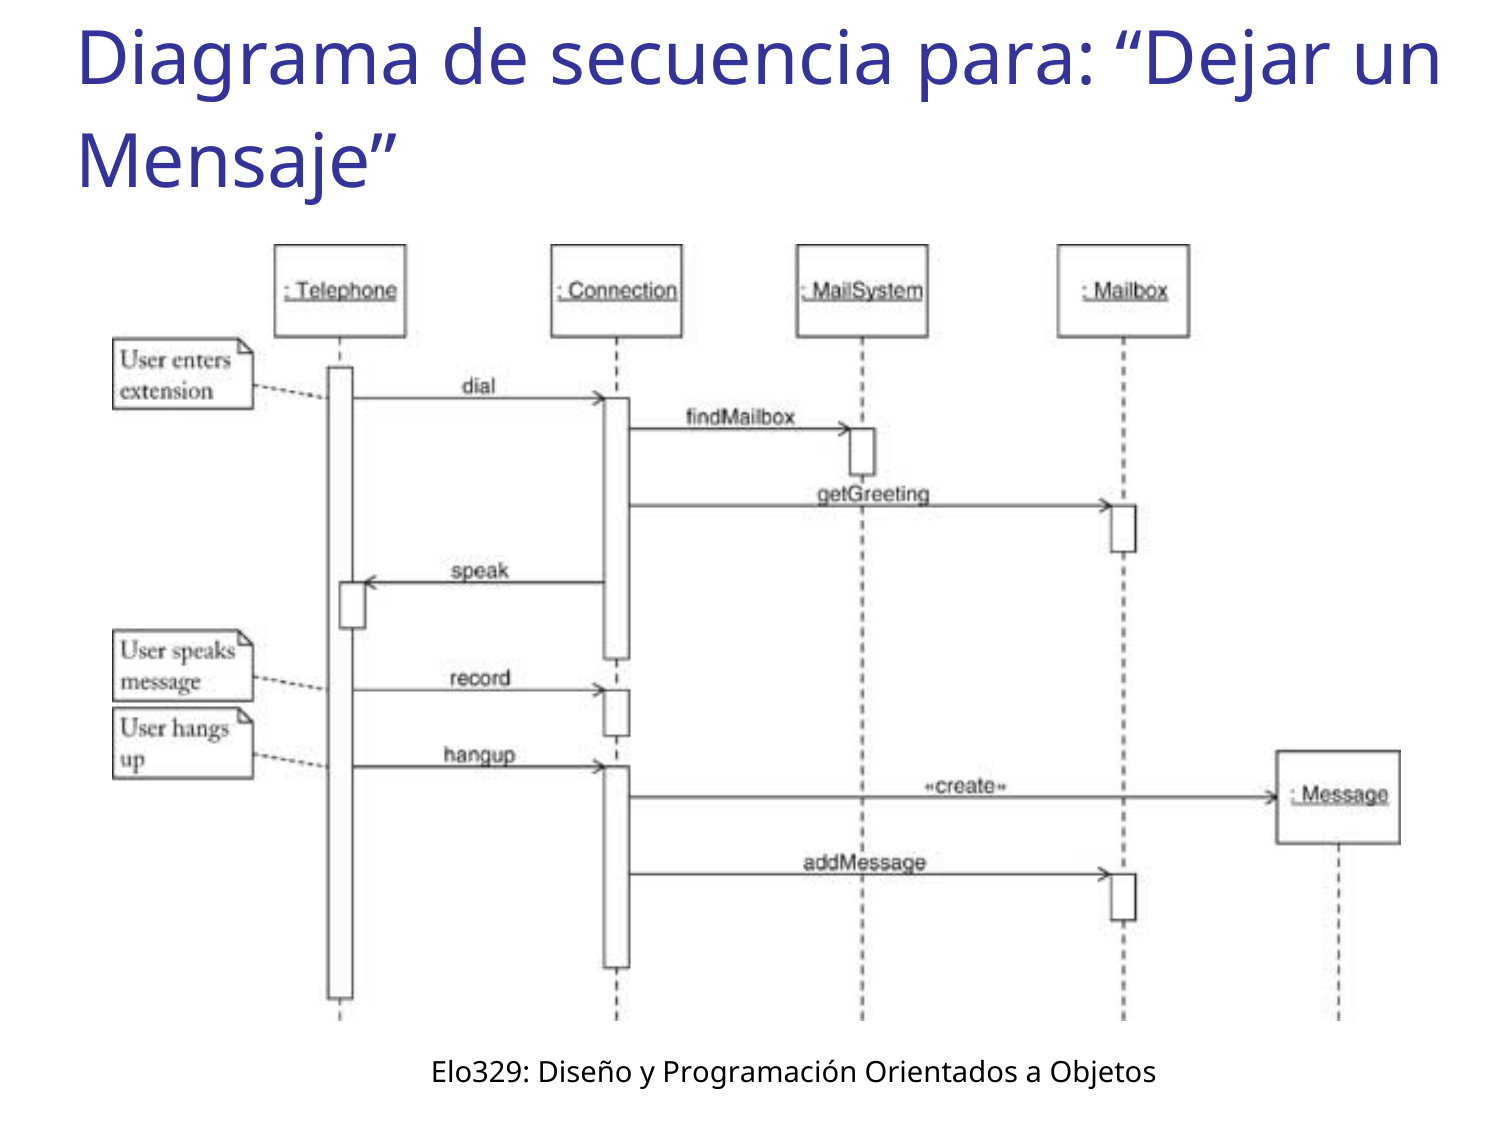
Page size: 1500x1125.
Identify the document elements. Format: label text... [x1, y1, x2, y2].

picture [112, 244, 1401, 1021]
title Diagrama de secuencia para: “Dejar un Mensaje” [75, 8, 1449, 205]
